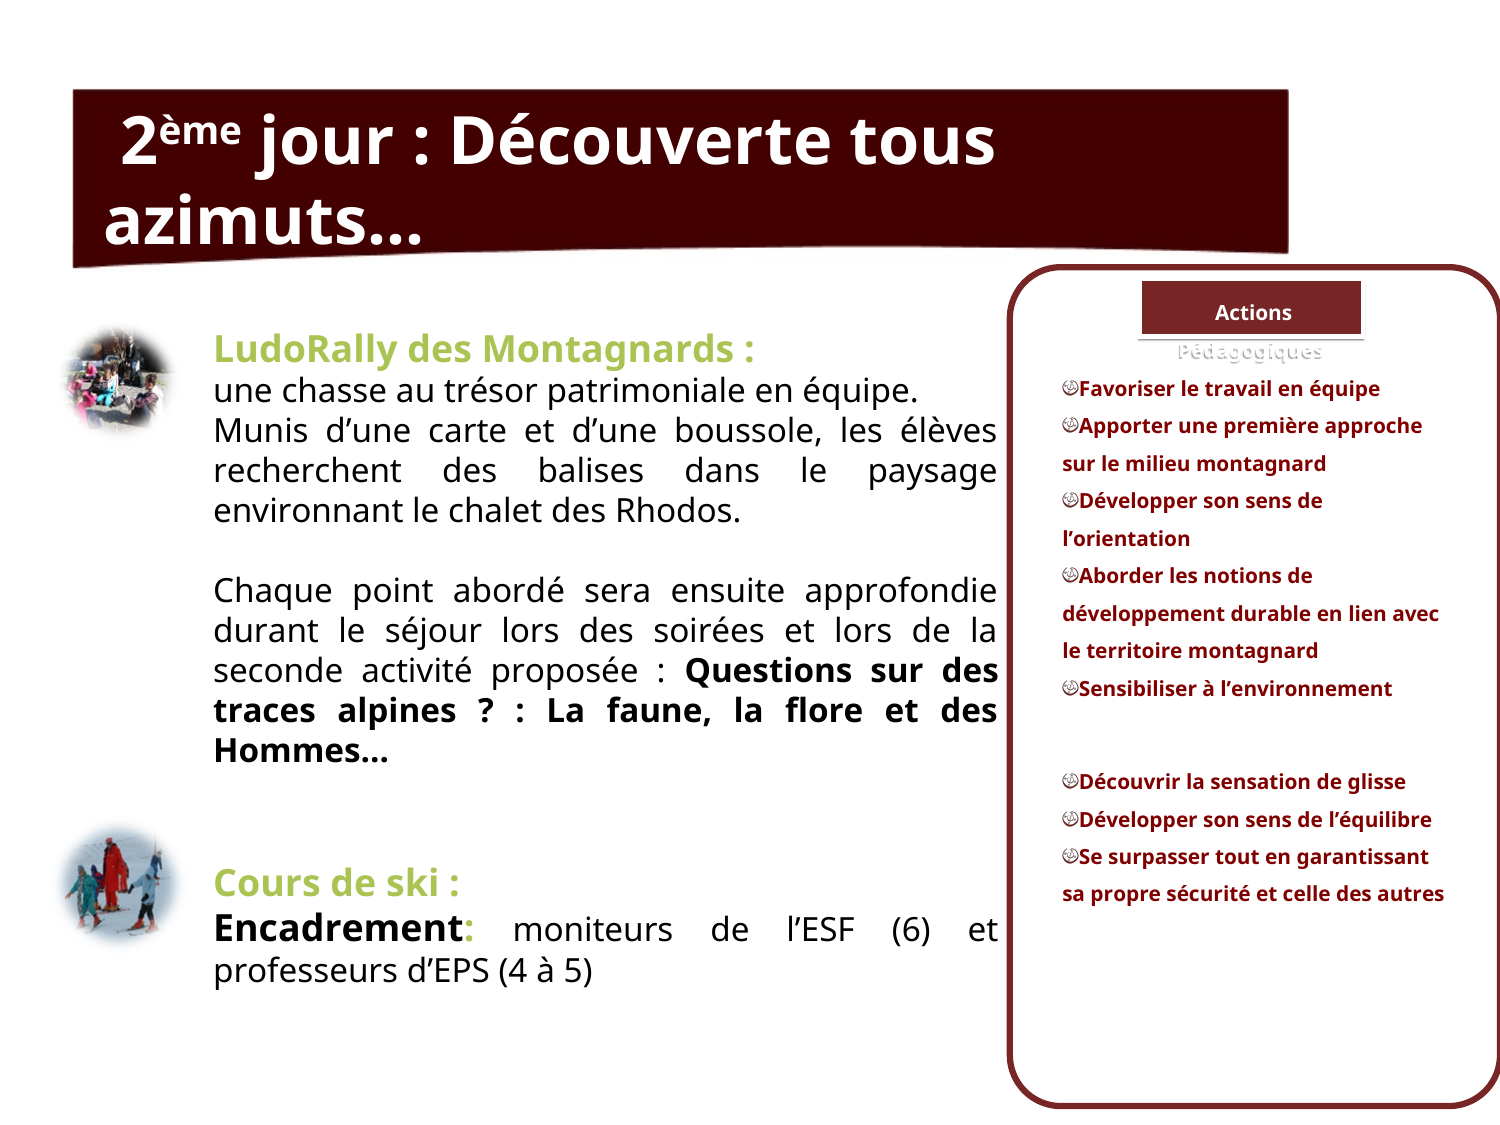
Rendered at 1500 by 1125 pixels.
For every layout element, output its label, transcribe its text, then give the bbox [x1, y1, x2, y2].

picture [46, 812, 192, 959]
picture [1062, 773, 1079, 789]
text_box LudoRally des Montagnards : une chasse au trésor patrimoniale en équipe. Munis d’une carte et d’une boussole, les élèves recherchent des balises dans le paysage environnant le chalet des Rhodos. Chaque point abordé sera ensuite approfondie durant le séjour lors des soirées et lors de la seconde activité proposée : Questions sur des traces alpines ? : La faune, la flore et des Hommes… Cours de ski : Encadrement: moniteurs de l’ESF (6) et professeurs d’EPS (4 à 5) [198, 316, 1009, 997]
picture [1062, 492, 1079, 508]
picture [72, 88, 1289, 273]
picture [1062, 811, 1079, 827]
text_box Favoriser le travail en équipe Apporter une première approche sur le milieu montagnard Développer son sens de l’orientation Aborder les notions de développement durable en lien avec le territoire montagnard Sensibiliser à l’environnement Découvrir la sensation de glisse Développer son sens de l’équilibre Se surpasser tout en garantissant sa propre sécurité et celle des autres [1009, 267, 1500, 1107]
picture [1062, 417, 1079, 433]
picture [53, 317, 184, 447]
text_box Actions Pédagogiques [1139, 278, 1363, 337]
picture [1062, 567, 1079, 583]
text_box 2ème jour : Découverte tous azimuts… [88, 90, 1223, 266]
picture [1062, 848, 1079, 864]
picture [1062, 380, 1079, 396]
picture [1062, 680, 1079, 696]
